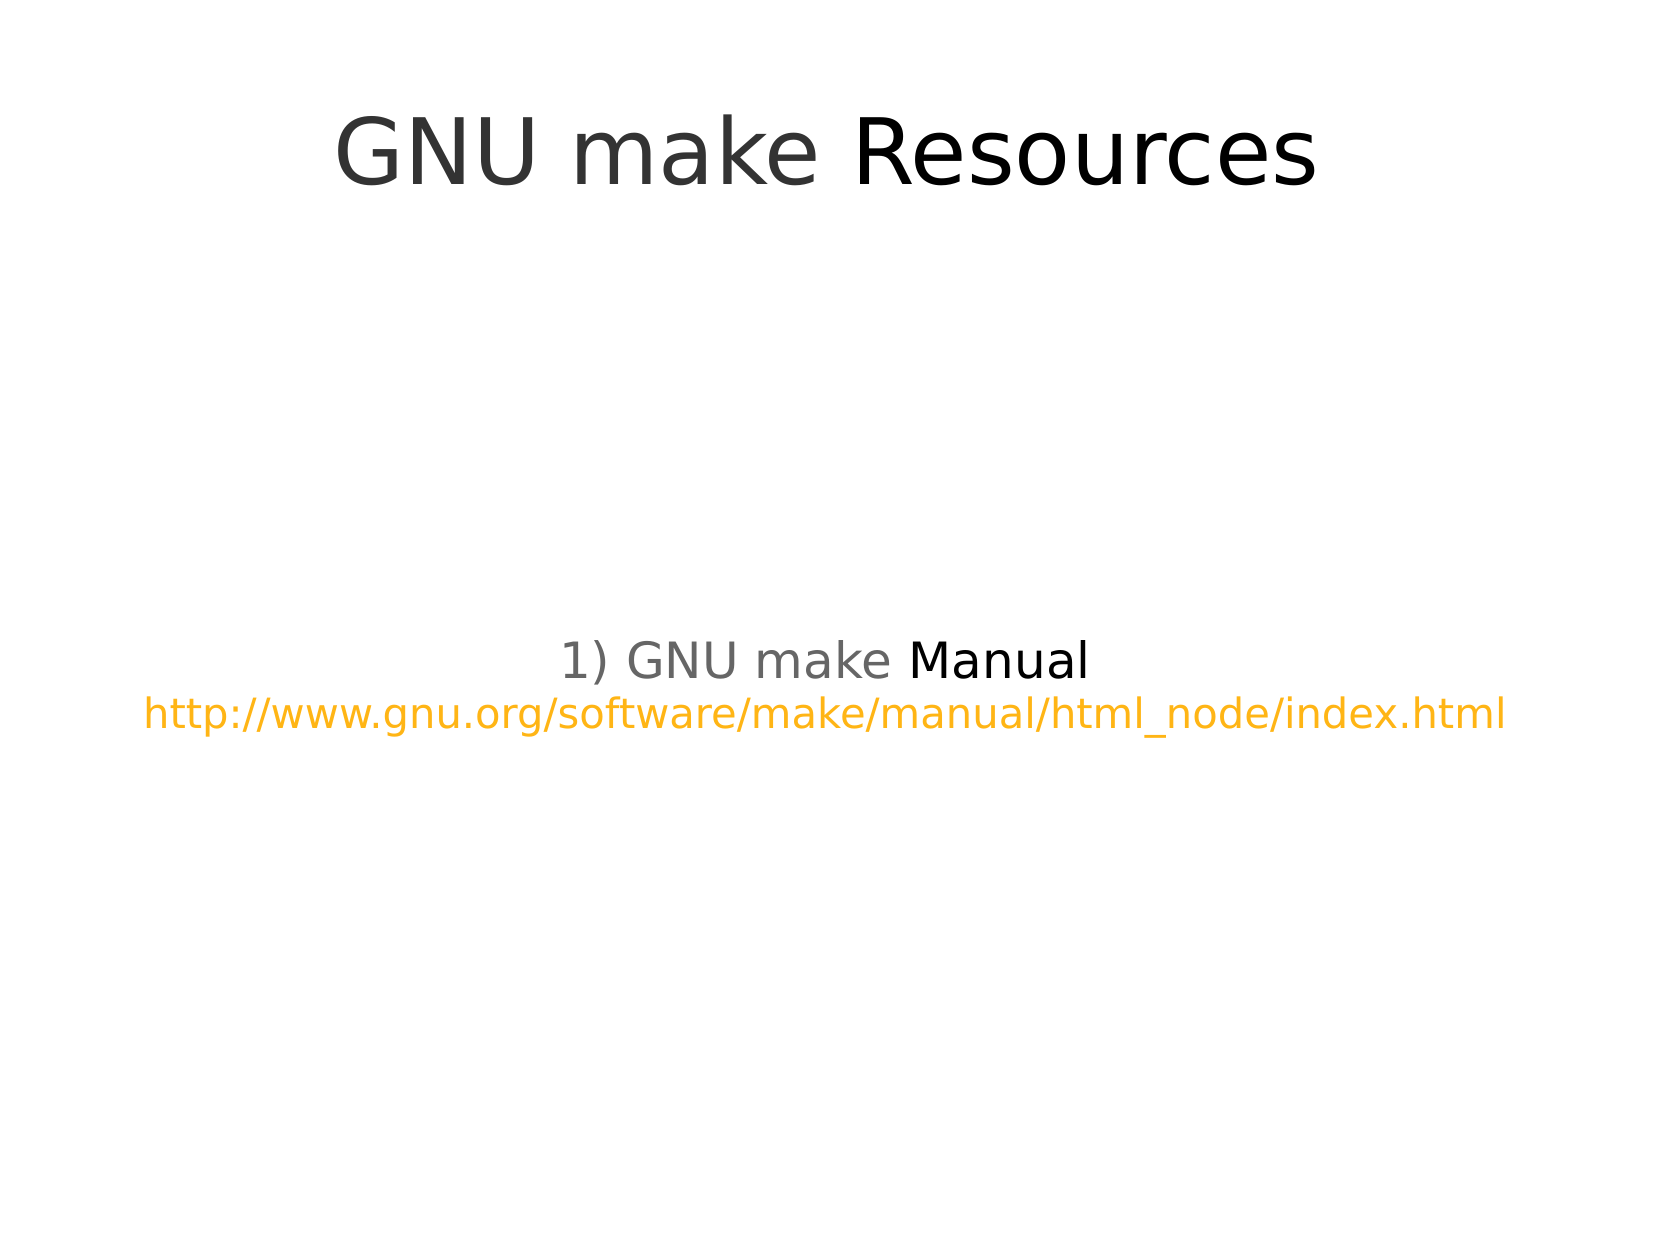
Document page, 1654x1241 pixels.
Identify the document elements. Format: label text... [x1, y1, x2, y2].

title GNU make Resources [82, 56, 1571, 163]
subtitle 1) GNU make Manual http://www.gnu.org/software/make/manual/html_node/index.html [0, 163, 1651, 1208]
